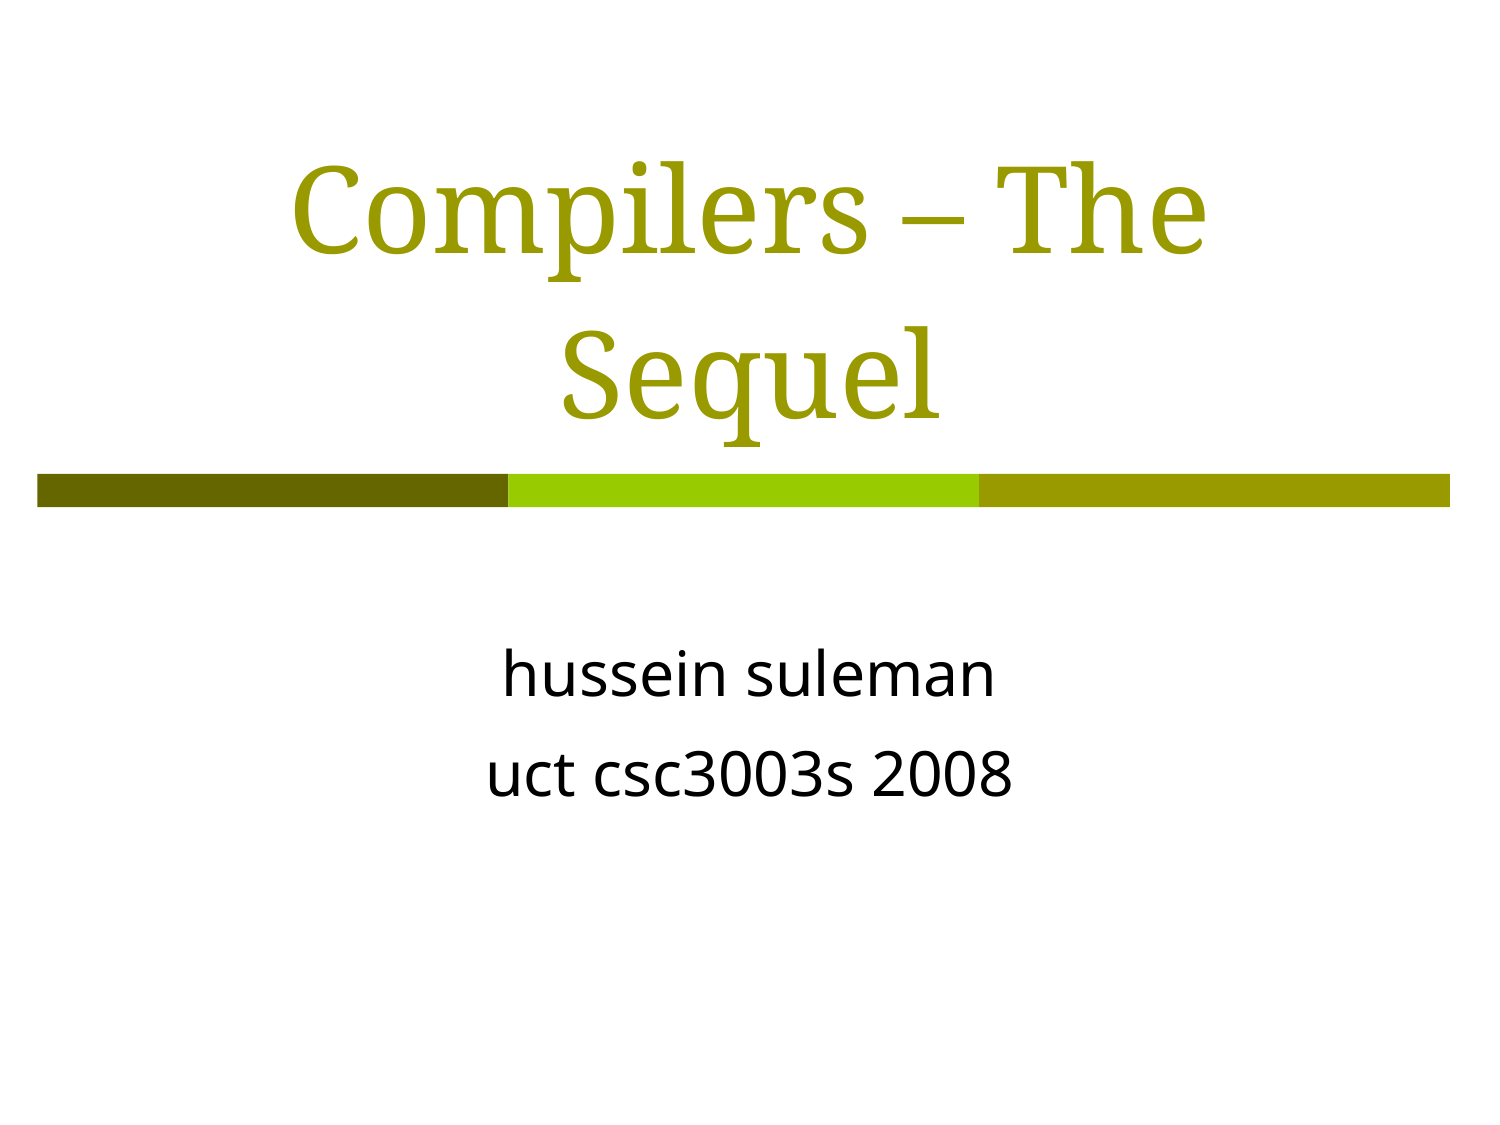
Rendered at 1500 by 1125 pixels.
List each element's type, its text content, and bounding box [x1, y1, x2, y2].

title Compilers – The Sequel [112, 112, 1388, 462]
subtitle hussein suleman uct csc3003s 2008 [225, 621, 1276, 899]
